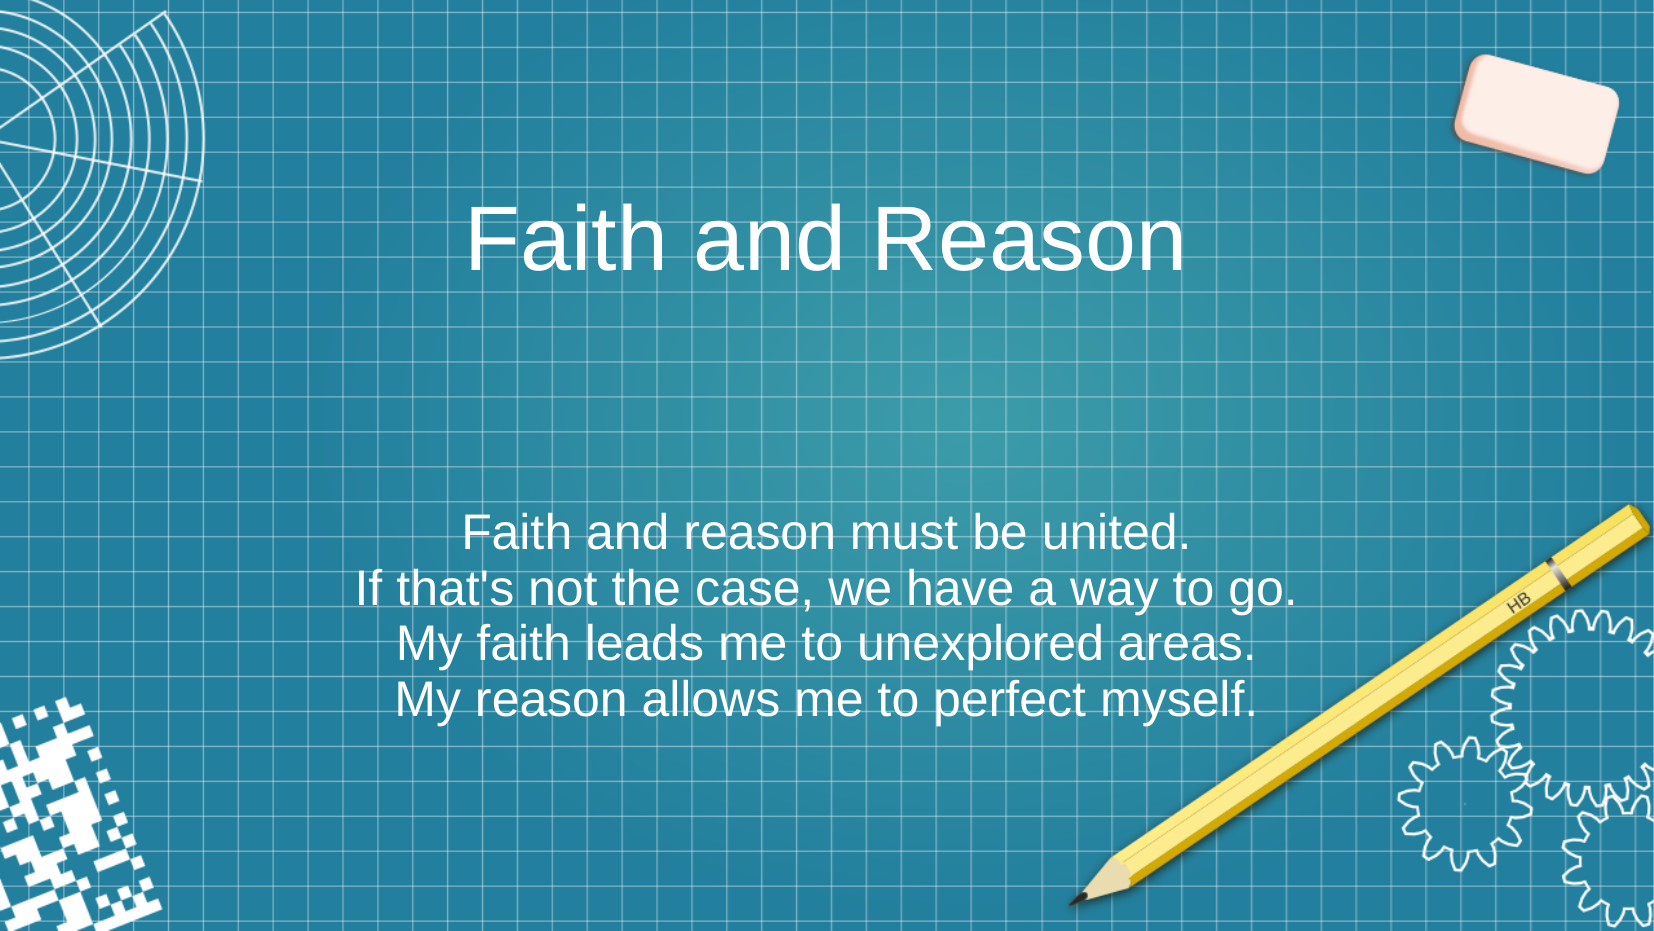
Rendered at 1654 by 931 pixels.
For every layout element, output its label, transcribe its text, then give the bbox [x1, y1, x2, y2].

subtitle Faith and reason must be united. If that's not the case, we have a way to go. My faith leads me to unexplored areas. My reason allows me to perfect myself. [82, 389, 1571, 842]
title Faith and Reason [82, 132, 1571, 346]
picture [0, 0, 1654, 931]
